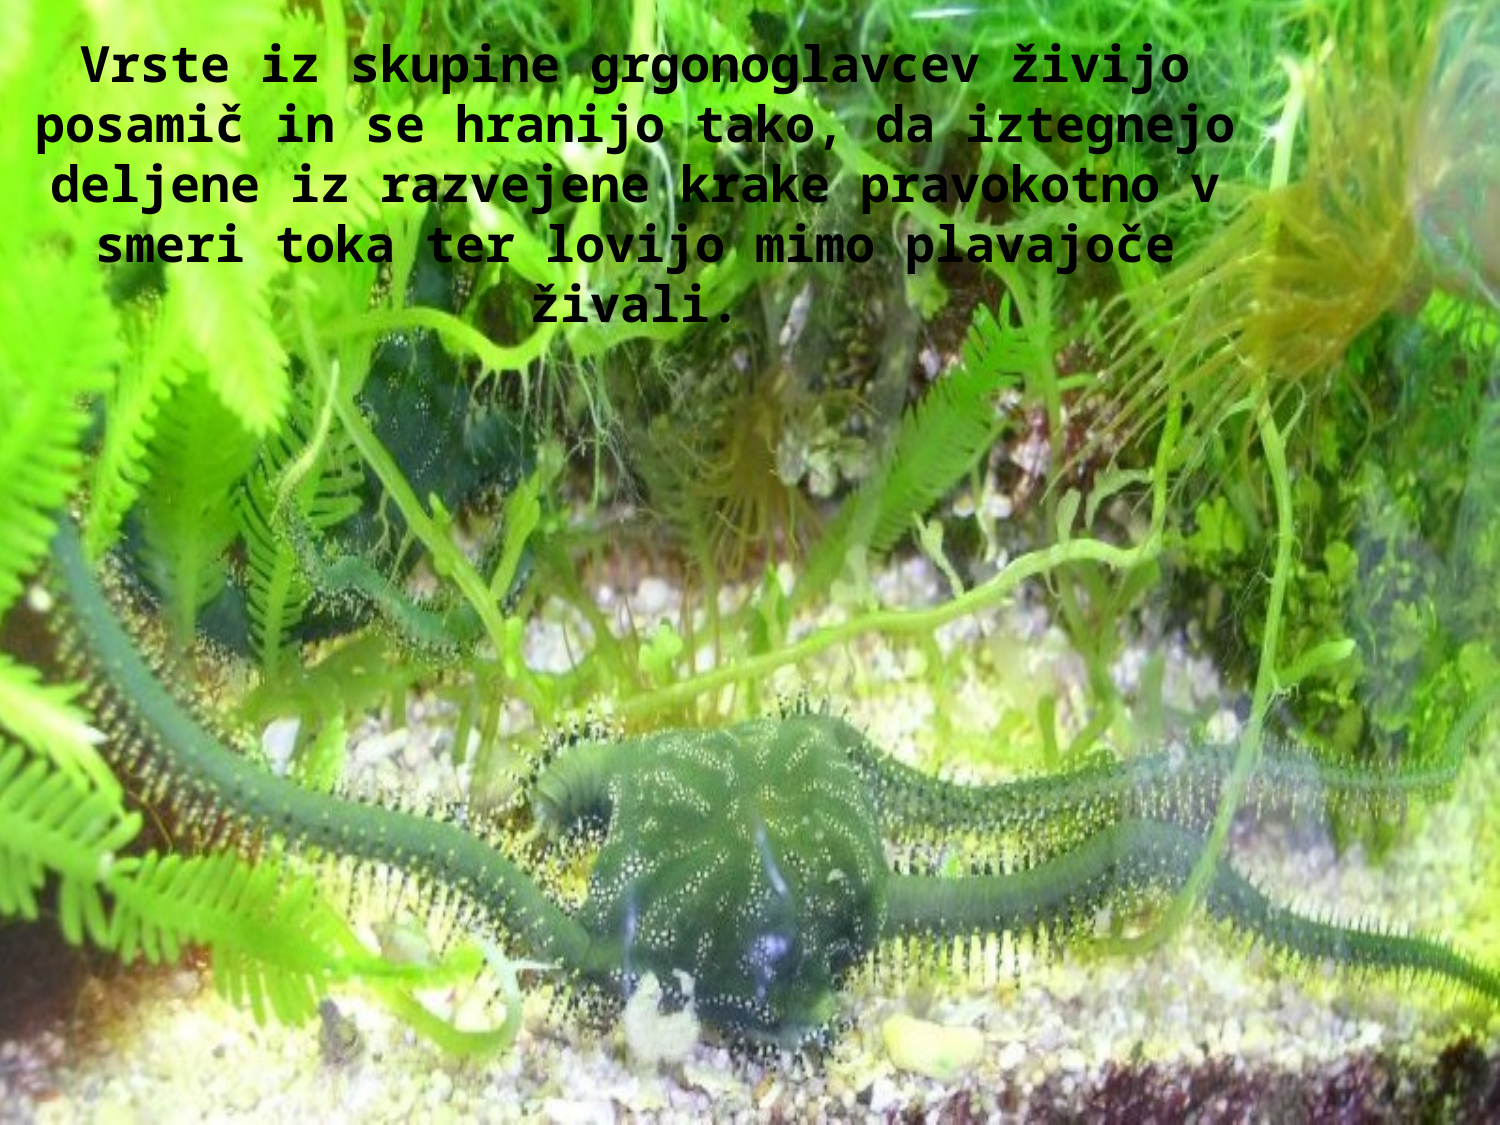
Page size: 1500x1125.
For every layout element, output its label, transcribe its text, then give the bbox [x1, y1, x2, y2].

picture [0, 0, 1500, 1125]
text_box Vrste iz skupine grgonoglavcev živijo posamič in se hranijo tako, da iztegnejo deljene iz razvejene krake pravokotno v smeri toka ter lovijo mimo plavajoče živali. [0, 24, 1270, 340]
